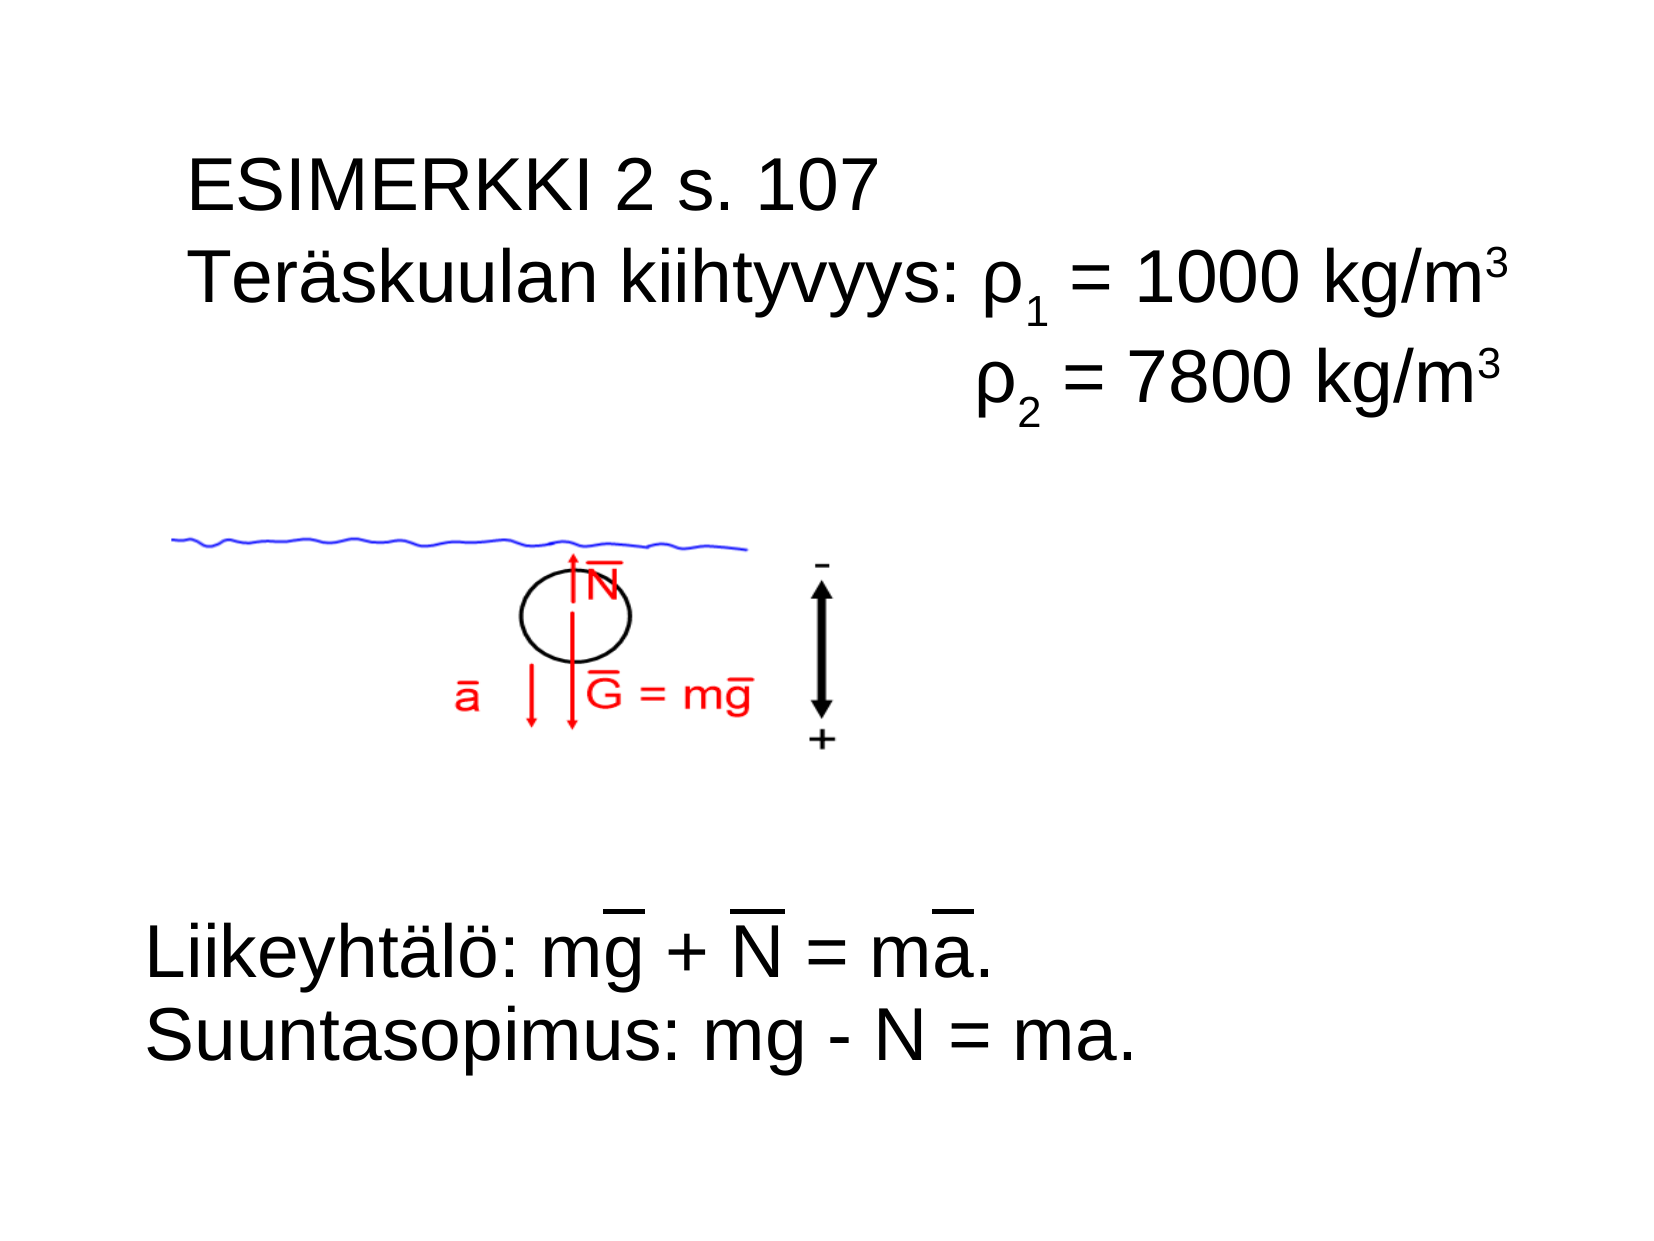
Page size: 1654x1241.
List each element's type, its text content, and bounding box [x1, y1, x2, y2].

text_box ESIMERKKI 2 s. 107 Teräskuulan kiihtyvyys: ρ1 = 1000 kg/m3 ρ2 = 7800 kg/m3 [171, 130, 1654, 566]
text_box Liikeyhtälö: mg + N = ma. Suuntasopimus: mg - N = ma. [129, 897, 1571, 1099]
picture [171, 491, 909, 792]
